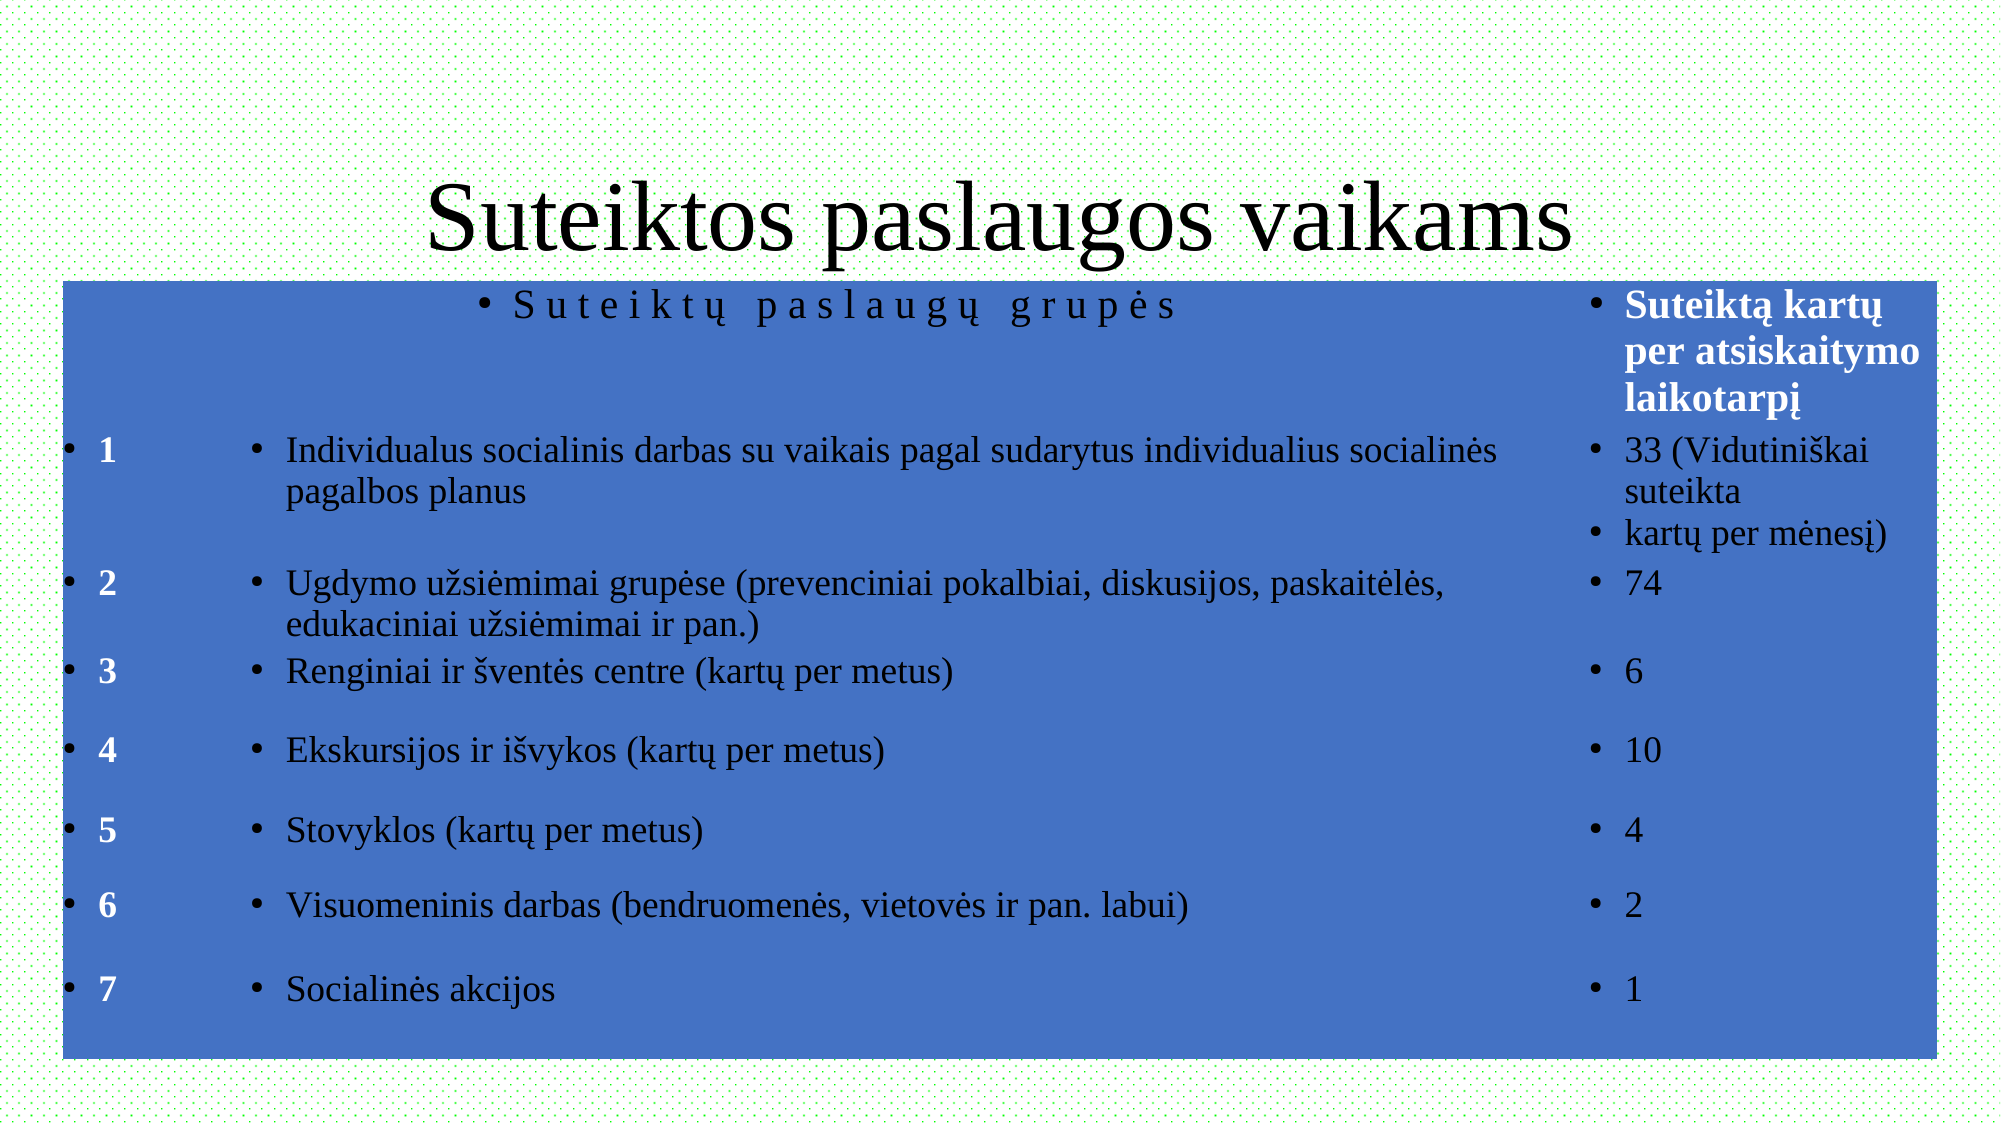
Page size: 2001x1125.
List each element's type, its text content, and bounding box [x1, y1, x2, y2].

table_header S u t e i k t ų p a s l a u g ų g r u p ė s [63, 281, 1589, 429]
table_cell Visuomeninis darbas (bendruomenės, vietovės ir pan. labui) [250, 884, 1589, 968]
table_cell 4 [63, 730, 250, 809]
title Suteiktos paslaugos vaikams [174, 105, 1825, 281]
table_header Suteiktą kartų per atsiskaitymo laikotarpį [1589, 281, 1937, 429]
table_cell 6 [63, 884, 250, 968]
table_cell 3 [63, 650, 250, 730]
table_cell 1 [1589, 968, 1937, 1059]
table_cell Individualus socialinis darbas su vaikais pagal sudarytus individualius socialinės pagalbos planus [250, 429, 1589, 562]
table_cell Renginiai ir šventės centre (kartų per metus) [250, 650, 1589, 730]
table_cell Ekskursijos ir išvykos (kartų per metus) [250, 730, 1589, 809]
table_cell 6 [1589, 650, 1937, 730]
table_cell 33 (Vidutiniškai suteikta kartų per mėnesį) [1589, 429, 1937, 562]
table_cell Stovyklos (kartų per metus) [250, 809, 1589, 884]
table_cell 1 [63, 429, 250, 562]
table_cell Socialinės akcijos [250, 968, 1589, 1059]
table_cell Ugdymo užsiėmimai grupėse (prevenciniai pokalbiai, diskusijos, paskaitėlės, edukaciniai užsiėmimai ir pan.) [250, 562, 1589, 650]
table_cell 4 [1589, 809, 1937, 884]
table_cell 10 [1589, 730, 1937, 809]
table_cell 2 [63, 562, 250, 650]
table_cell 5 [63, 809, 250, 884]
table_cell 74 [1589, 562, 1937, 650]
table_cell 2 [1589, 884, 1937, 968]
table_cell 7 [63, 968, 250, 1059]
